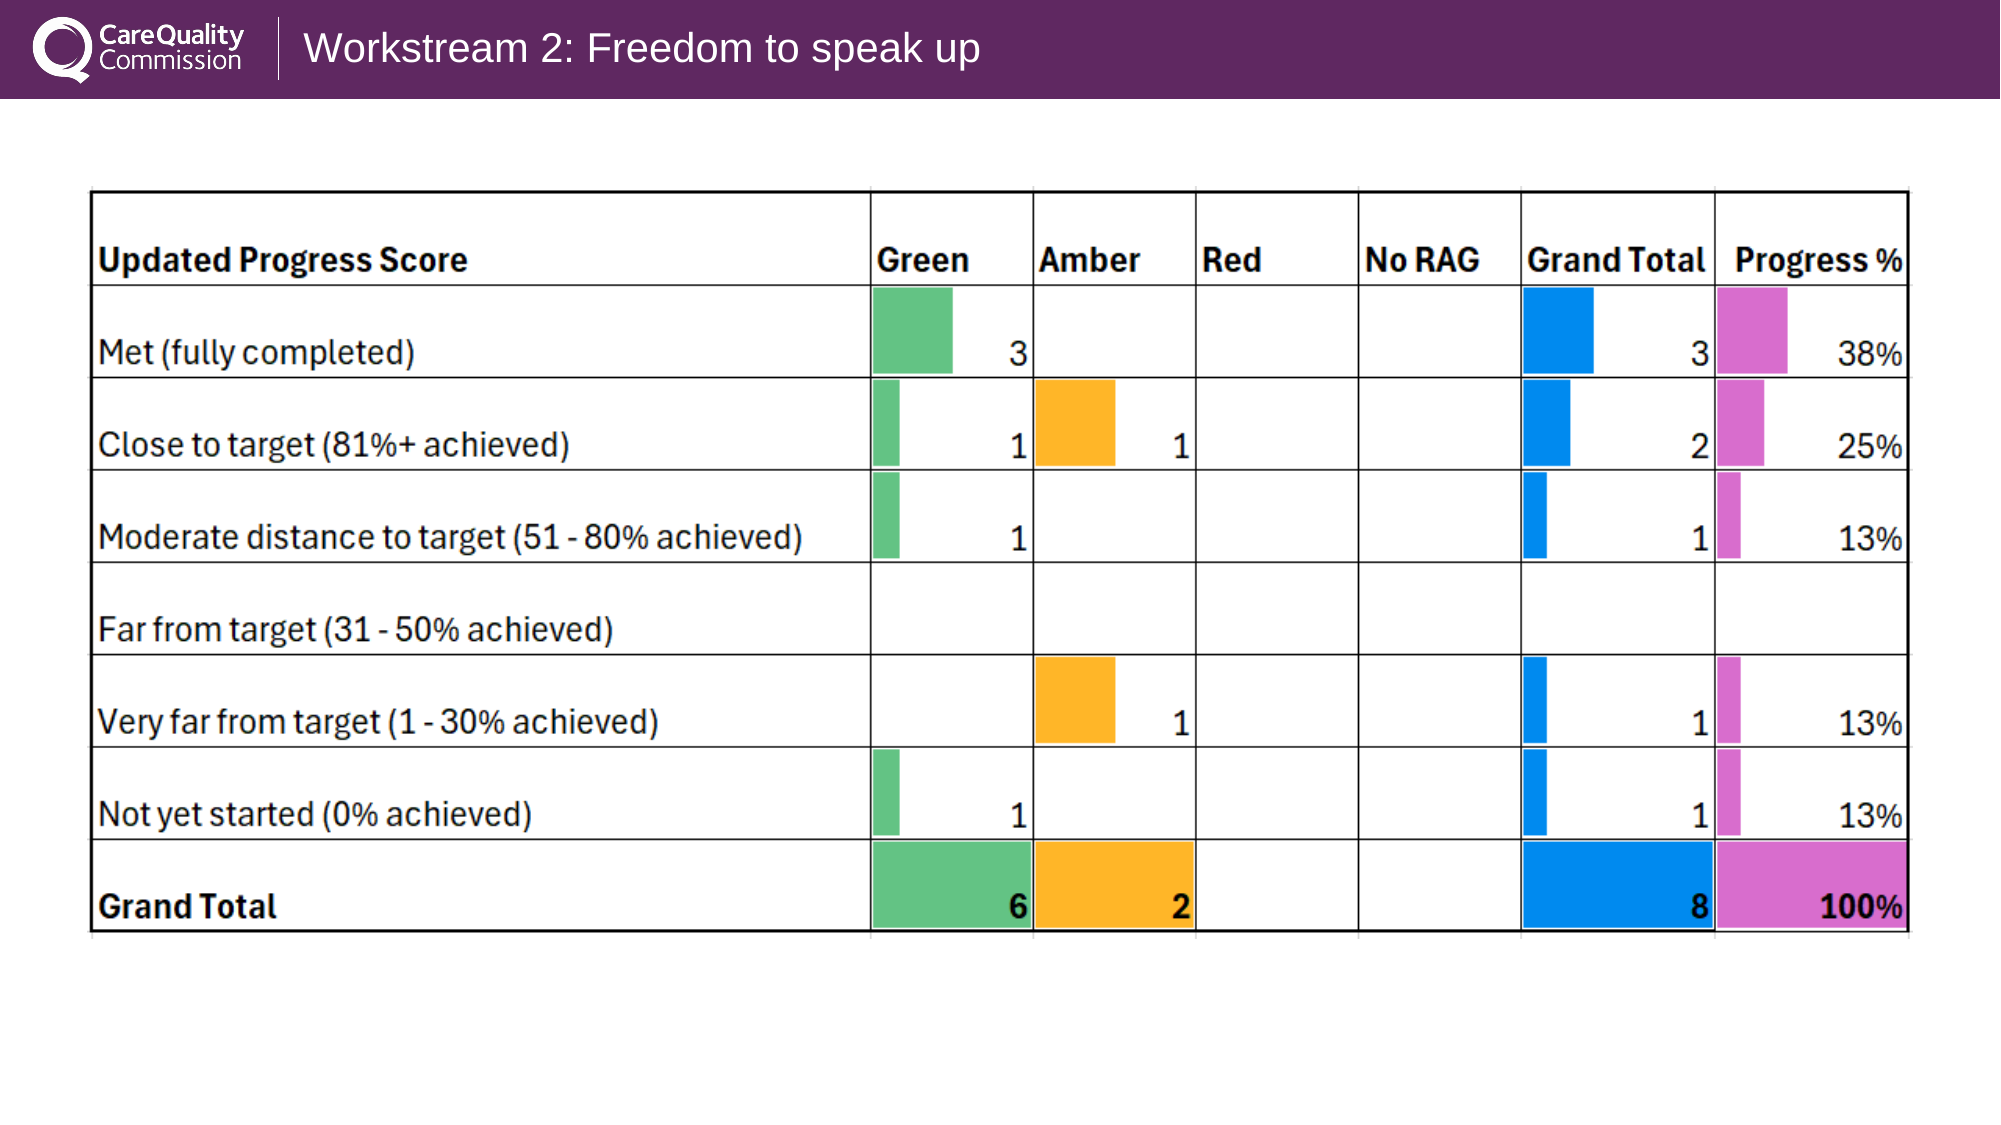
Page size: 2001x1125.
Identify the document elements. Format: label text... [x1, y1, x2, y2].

text_box [0, 0, 2000, 99]
text_box Workstream 2: Freedom to speak up [288, 13, 1144, 80]
picture [87, 186, 1913, 939]
picture [32, 16, 245, 84]
